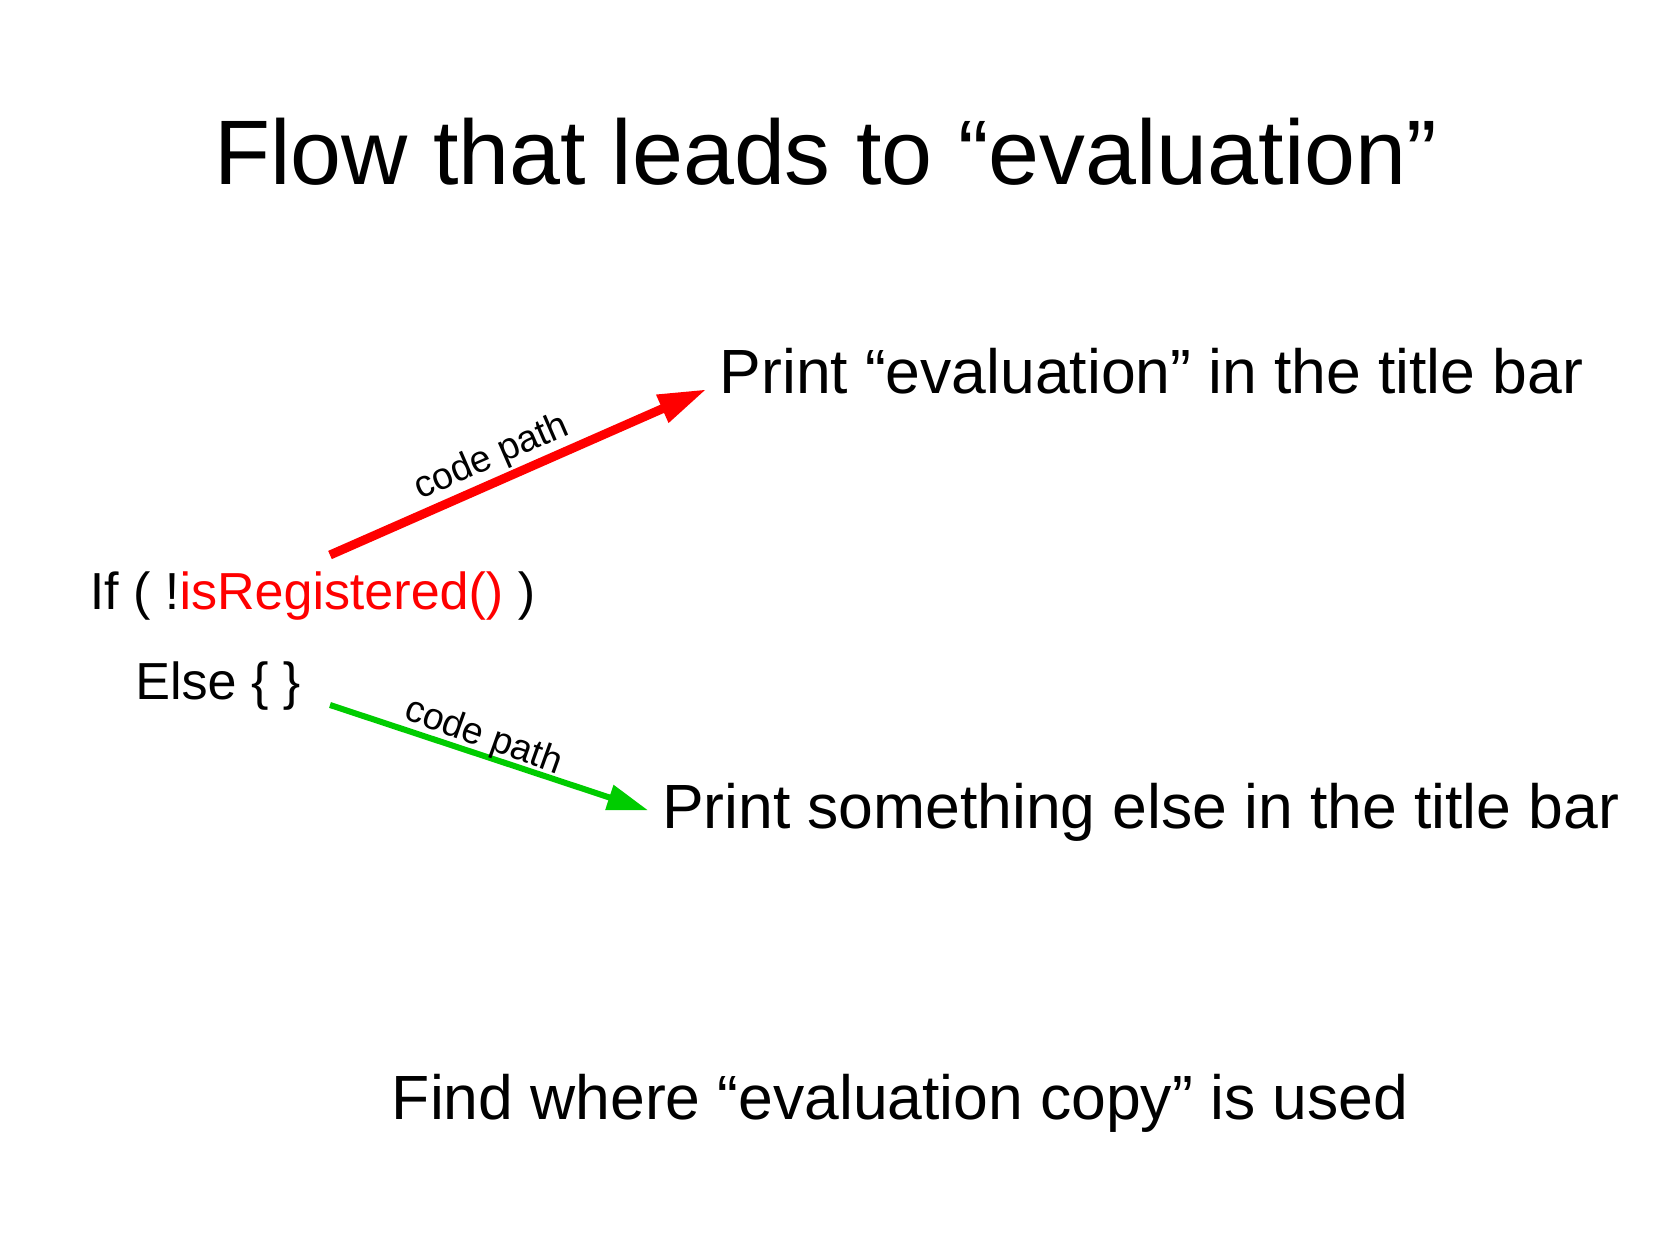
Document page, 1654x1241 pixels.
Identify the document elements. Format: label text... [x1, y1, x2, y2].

text_box Find where “evaluation copy” is used [377, 1055, 1425, 1141]
text_box Print something else in the title bar [647, 765, 1636, 850]
text_box code path [390, 390, 591, 520]
text_box Print “evaluation” in the title bar [705, 330, 1599, 415]
text_box Else { } [120, 645, 316, 718]
title Flow that leads to “evaluation” [82, 49, 1571, 257]
text_box code path [383, 675, 586, 795]
text_box If ( !isRegistered() ) [75, 555, 585, 628]
